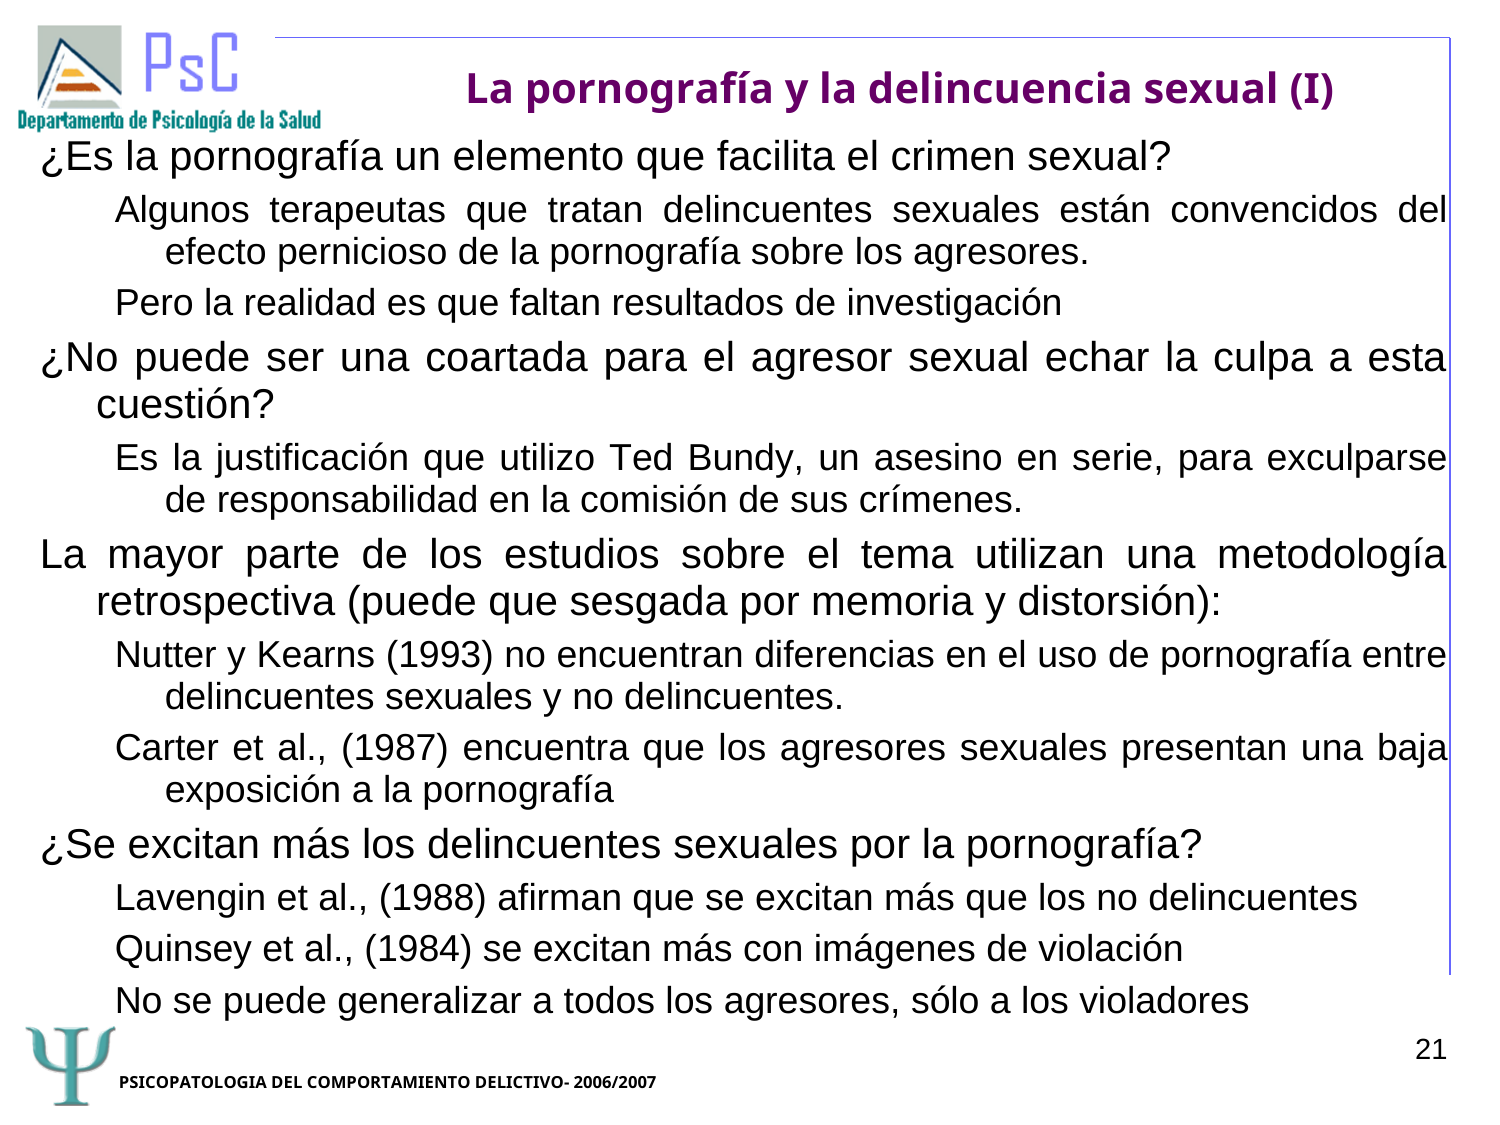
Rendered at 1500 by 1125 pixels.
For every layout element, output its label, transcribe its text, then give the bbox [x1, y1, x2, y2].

subtitle ¿Es la pornografía un elemento que facilita el crimen sexual? Algunos terapeutas que tratan delincuentes sexuales están convencidos del efecto pernicioso de la pornografía sobre los agresores. Pero la realidad es que faltan resultados de investigación ¿No puede ser una coartada para el agresor sexual echar la culpa a esta cuestión? Es la justificación que utilizo Ted Bundy, un asesino en serie, para exculparse de responsabilidad en la comisión de sus crímenes. La mayor parte de los estudios sobre el tema utilizan una metodología retrospectiva (puede que sesgada por memoria y distorsión): Nutter y Kearns (1993) no encuentran diferencias en el uso de pornografía entre delincuentes sexuales y no delincuentes. Carter et al., (1987) encuentra que los agresores sexuales presentan una baja exposición a la pornografía ¿Se excitan más los delincuentes sexuales por la pornografía? Lavengin et al., (1988) afirman que se excitan más que los no delincuentes Quinsey et al., (1984) se excitan más con imágenes de violación No se puede generalizar a todos los agresores, sólo a los violadores [24, 124, 1463, 1125]
title La pornografía y la delincuencia sexual (I) [324, 48, 1476, 127]
picture [0, 0, 324, 138]
